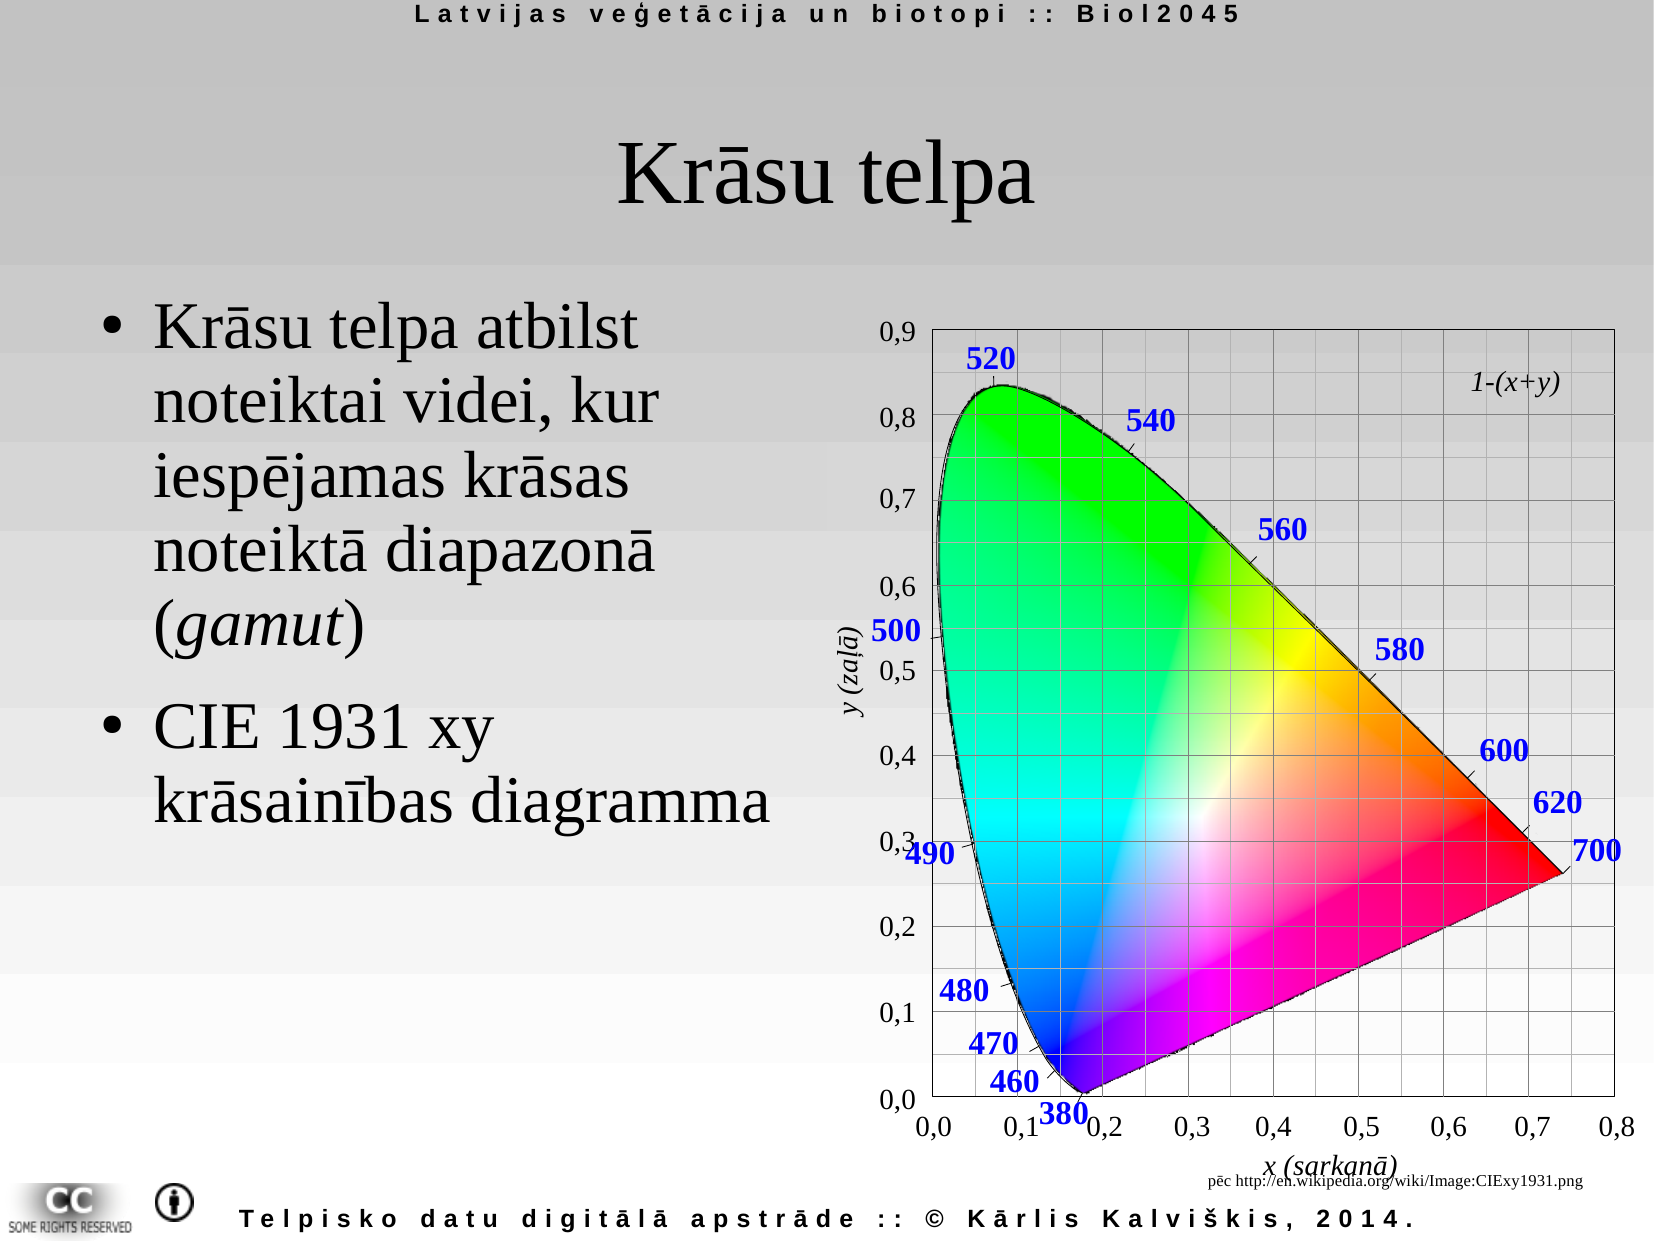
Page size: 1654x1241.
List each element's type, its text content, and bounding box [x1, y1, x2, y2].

text_box 470 [968, 1024, 1019, 1063]
text_box 580 [1374, 631, 1426, 669]
text_box 0,7 [1514, 1110, 1552, 1134]
text_box 0,1 [1003, 1110, 1041, 1134]
list Krāsu telpa atbilst noteiktai videi, kur iespējamas krāsas noteiktā diapazonā (gamut) CIE 1931 xy krāsainības diagramma [82, 289, 789, 1113]
text_box 460 [989, 1062, 1041, 1100]
text_box 0,4 [879, 738, 917, 773]
text_box 0,7 [879, 482, 917, 516]
text_box 700 [1572, 831, 1623, 869]
text_box 0,2 [1086, 1110, 1124, 1134]
text_box 0,4 [1255, 1110, 1293, 1134]
text_box 560 [1257, 510, 1309, 548]
text_box 0,0 [879, 1082, 917, 1117]
text_box pēc http://en.wikipedia.org/wiki/Image:CIExy1931.png [471, 1134, 1585, 1190]
text_box 0,9 [879, 314, 917, 349]
text_box 380 [1038, 1094, 1090, 1133]
text_box 0,8 [1598, 1110, 1636, 1145]
text_box 0,6 [1430, 1110, 1468, 1134]
text_box 1-(x+y) [1470, 365, 1528, 400]
text_box 0,3 [879, 824, 917, 859]
text_box 480 [939, 971, 990, 1009]
text_box y (zaļā) [829, 626, 864, 716]
text_box 0,2 [879, 909, 917, 944]
text_box 500 [871, 611, 922, 649]
text_box 0,5 [1343, 1110, 1381, 1134]
text_box 0,1 [879, 995, 917, 1030]
picture [0, 0, 1654, 1241]
text_box 490 [905, 834, 956, 872]
text_box 600 [1479, 732, 1530, 770]
title Krāsu telpa [29, 49, 1625, 296]
text_box 0,5 [879, 654, 917, 688]
text_box 540 [1125, 401, 1177, 439]
text_box 0,0 [915, 1110, 953, 1134]
text_box 520 [965, 339, 1017, 377]
text_box 0,6 [879, 570, 917, 604]
text_box 620 [1532, 784, 1584, 822]
text_box 0,3 [1173, 1110, 1211, 1134]
text_box 1-(x+y) [1529, 365, 1561, 400]
text_box 0,8 [879, 401, 917, 436]
